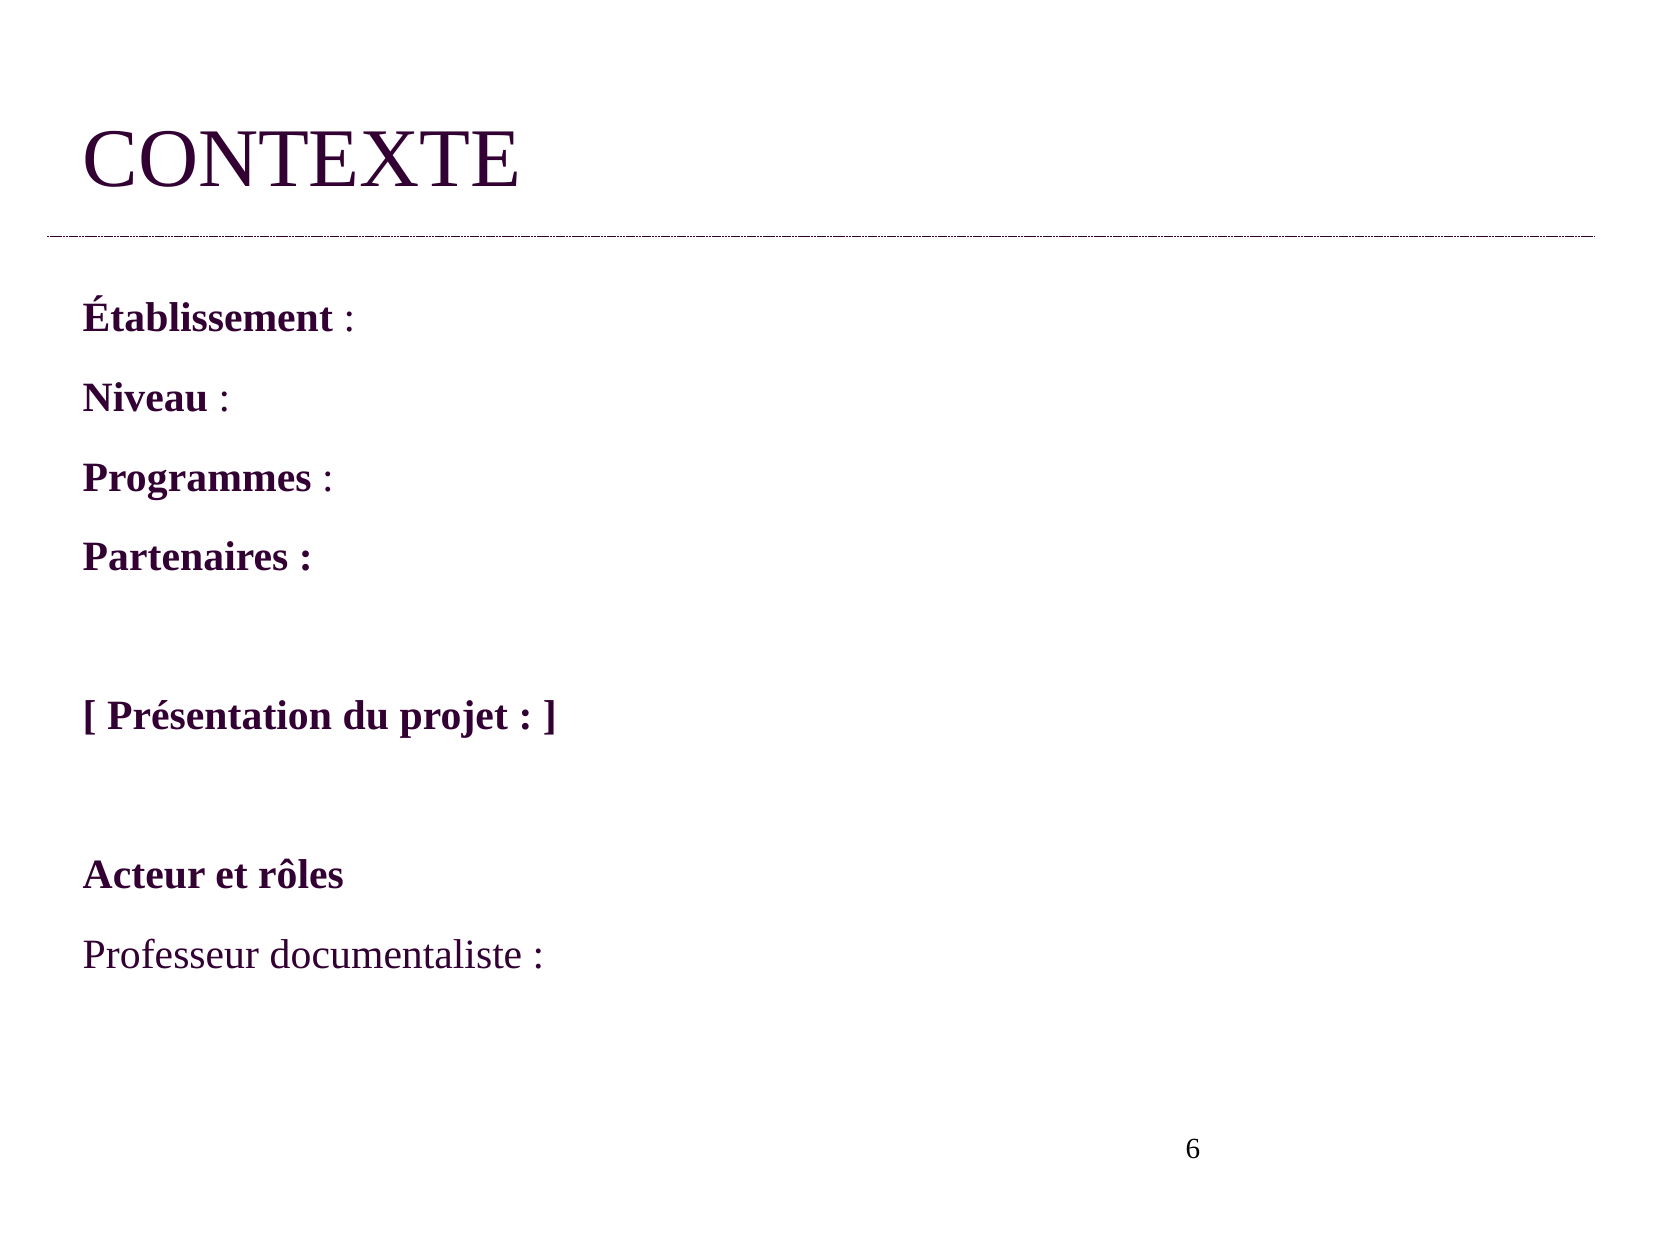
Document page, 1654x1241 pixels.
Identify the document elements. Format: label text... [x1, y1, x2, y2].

title CONTEXTE [82, 49, 1571, 257]
text_box [1185, 1129, 1571, 1216]
list Établissement : Niveau : Programmes : Partenaires : [ Présentation du projet : ] Acteur et rôles Professeur documentaliste : [82, 290, 1571, 1109]
